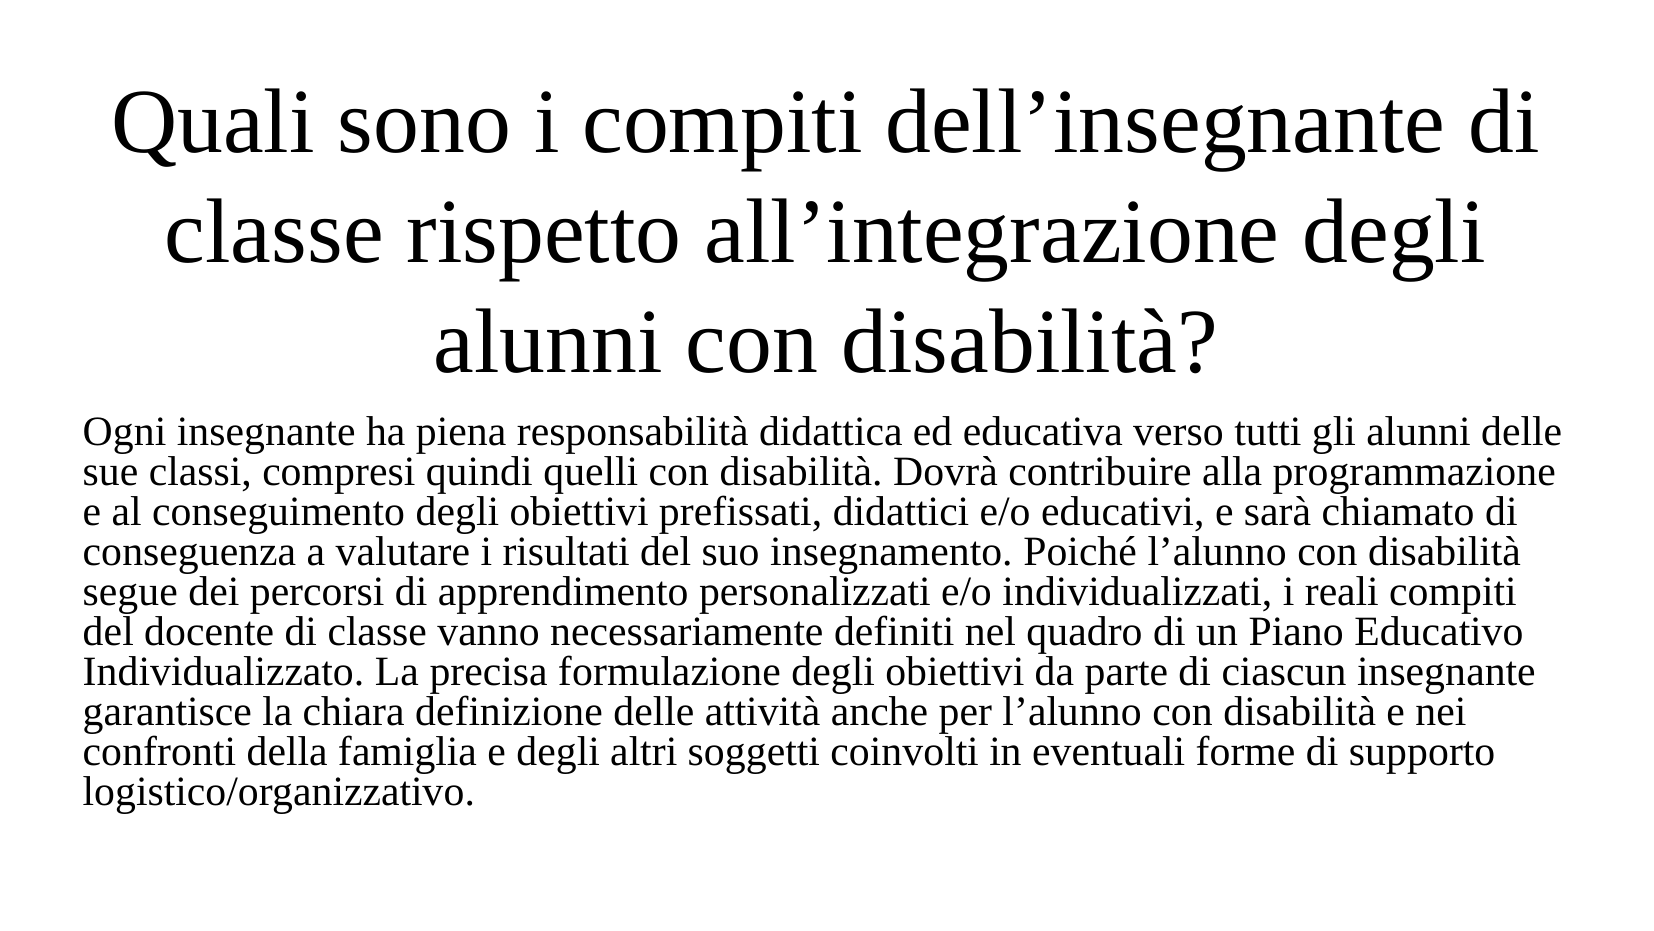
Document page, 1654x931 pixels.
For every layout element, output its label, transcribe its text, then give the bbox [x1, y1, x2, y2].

title Quali sono i compiti dell’insegnante di classe rispetto all’integrazione degli alunni con disabilità? [82, 60, 1571, 366]
list Ogni insegnante ha piena responsabilità didattica ed educativa verso tutti gli alunni delle sue classi, compresi quindi quelli con disabilità. Dovrà contribuire alla programmazione e al conseguimento degli obiettivi prefissati, didattici e/o educativi, e sarà chiamato di conseguenza a valutare i risultati del suo insegnamento. Poiché l’alunno con disabilità segue dei percorsi di apprendimento personalizzati e/o individualizzati, i reali compiti del docente di classe vanno necessariamente definiti nel quadro di un Piano Educativo Individualizzato. La precisa formulazione degli obiettivi da parte di ciascun insegnante garantisce la chiara definizione delle attività anche per l’alunno con disabilità e nei confronti della famiglia e degli altri soggetti coinvolti in eventuali forme di supporto logistico/organizzativo. [82, 413, 1571, 866]
